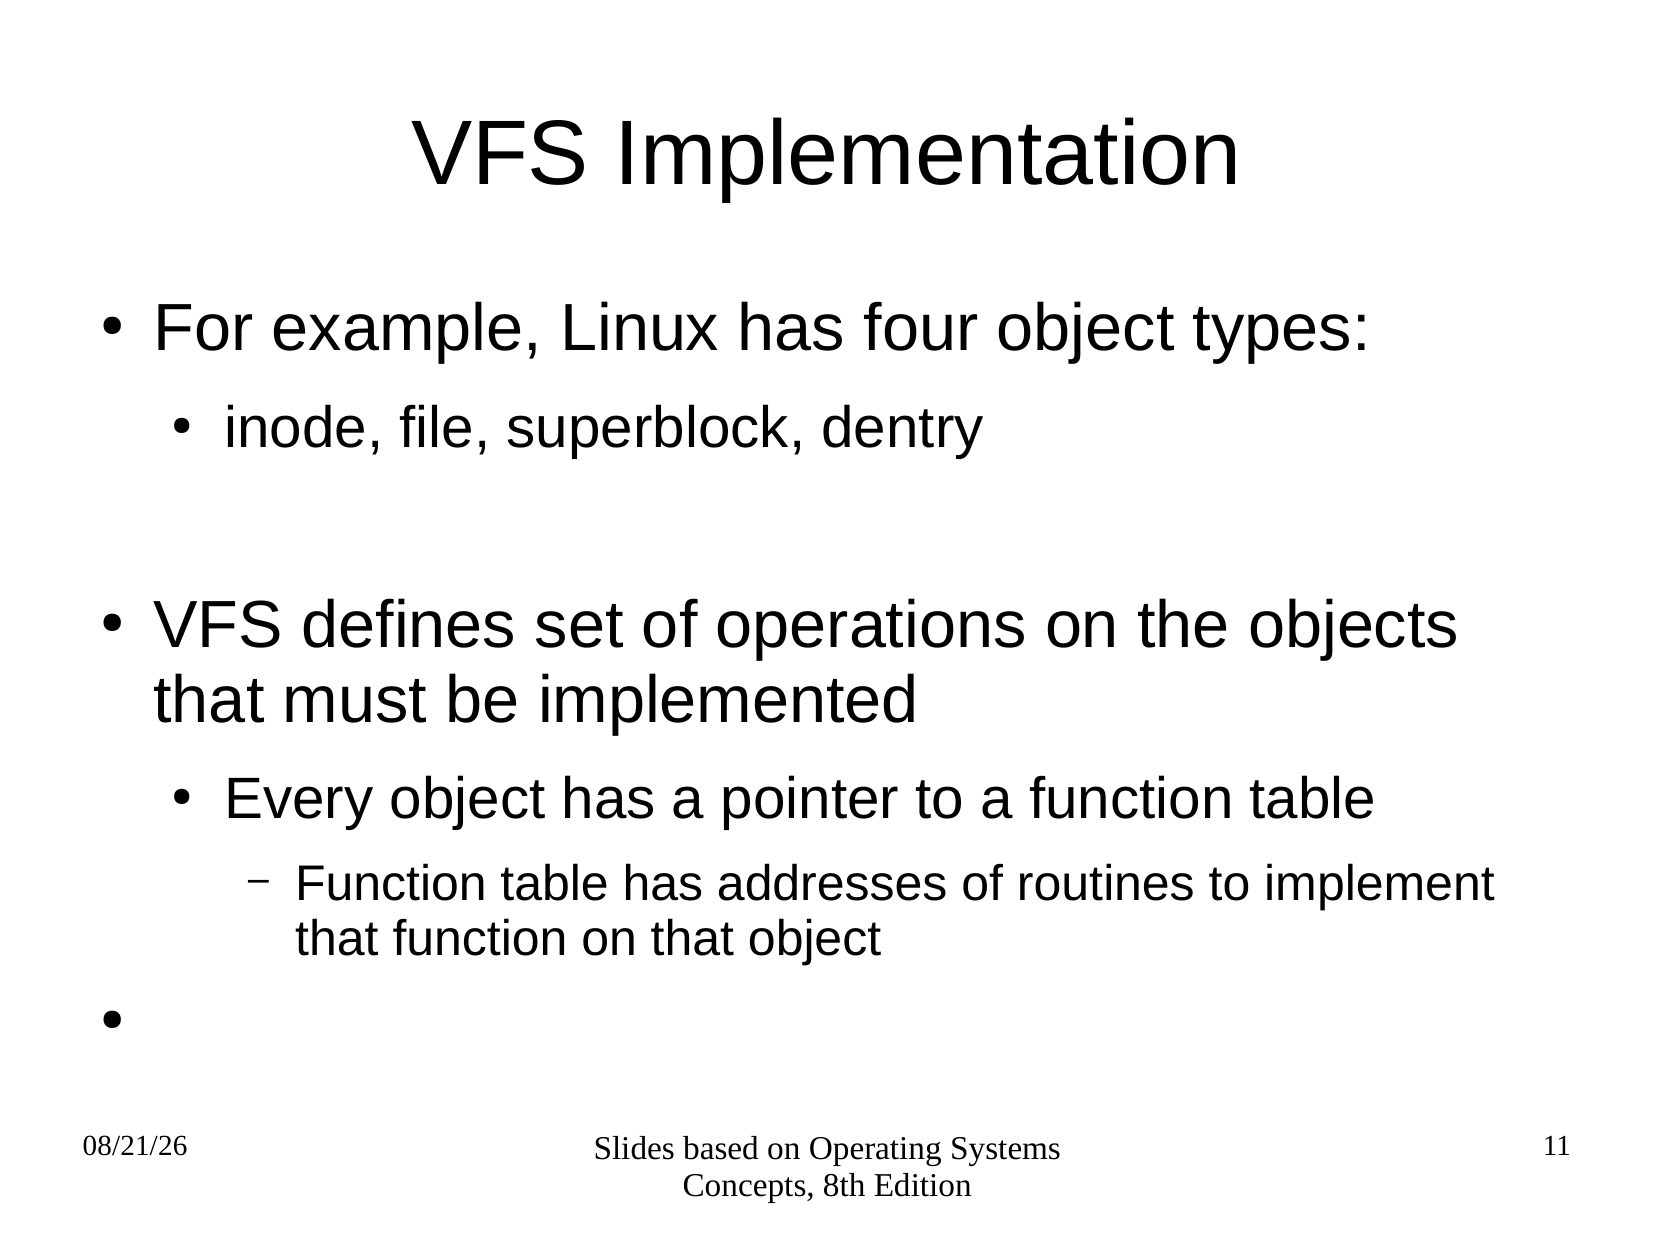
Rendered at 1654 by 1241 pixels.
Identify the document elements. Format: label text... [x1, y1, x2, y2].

title VFS Implementation [82, 49, 1571, 257]
list For example, Linux has four object types: inode, file, superblock, dentry VFS defines set of operations on the objects that must be implemented Every object has a pointer to a function table Function table has addresses of routines to implement that function on that object [82, 290, 1571, 1010]
